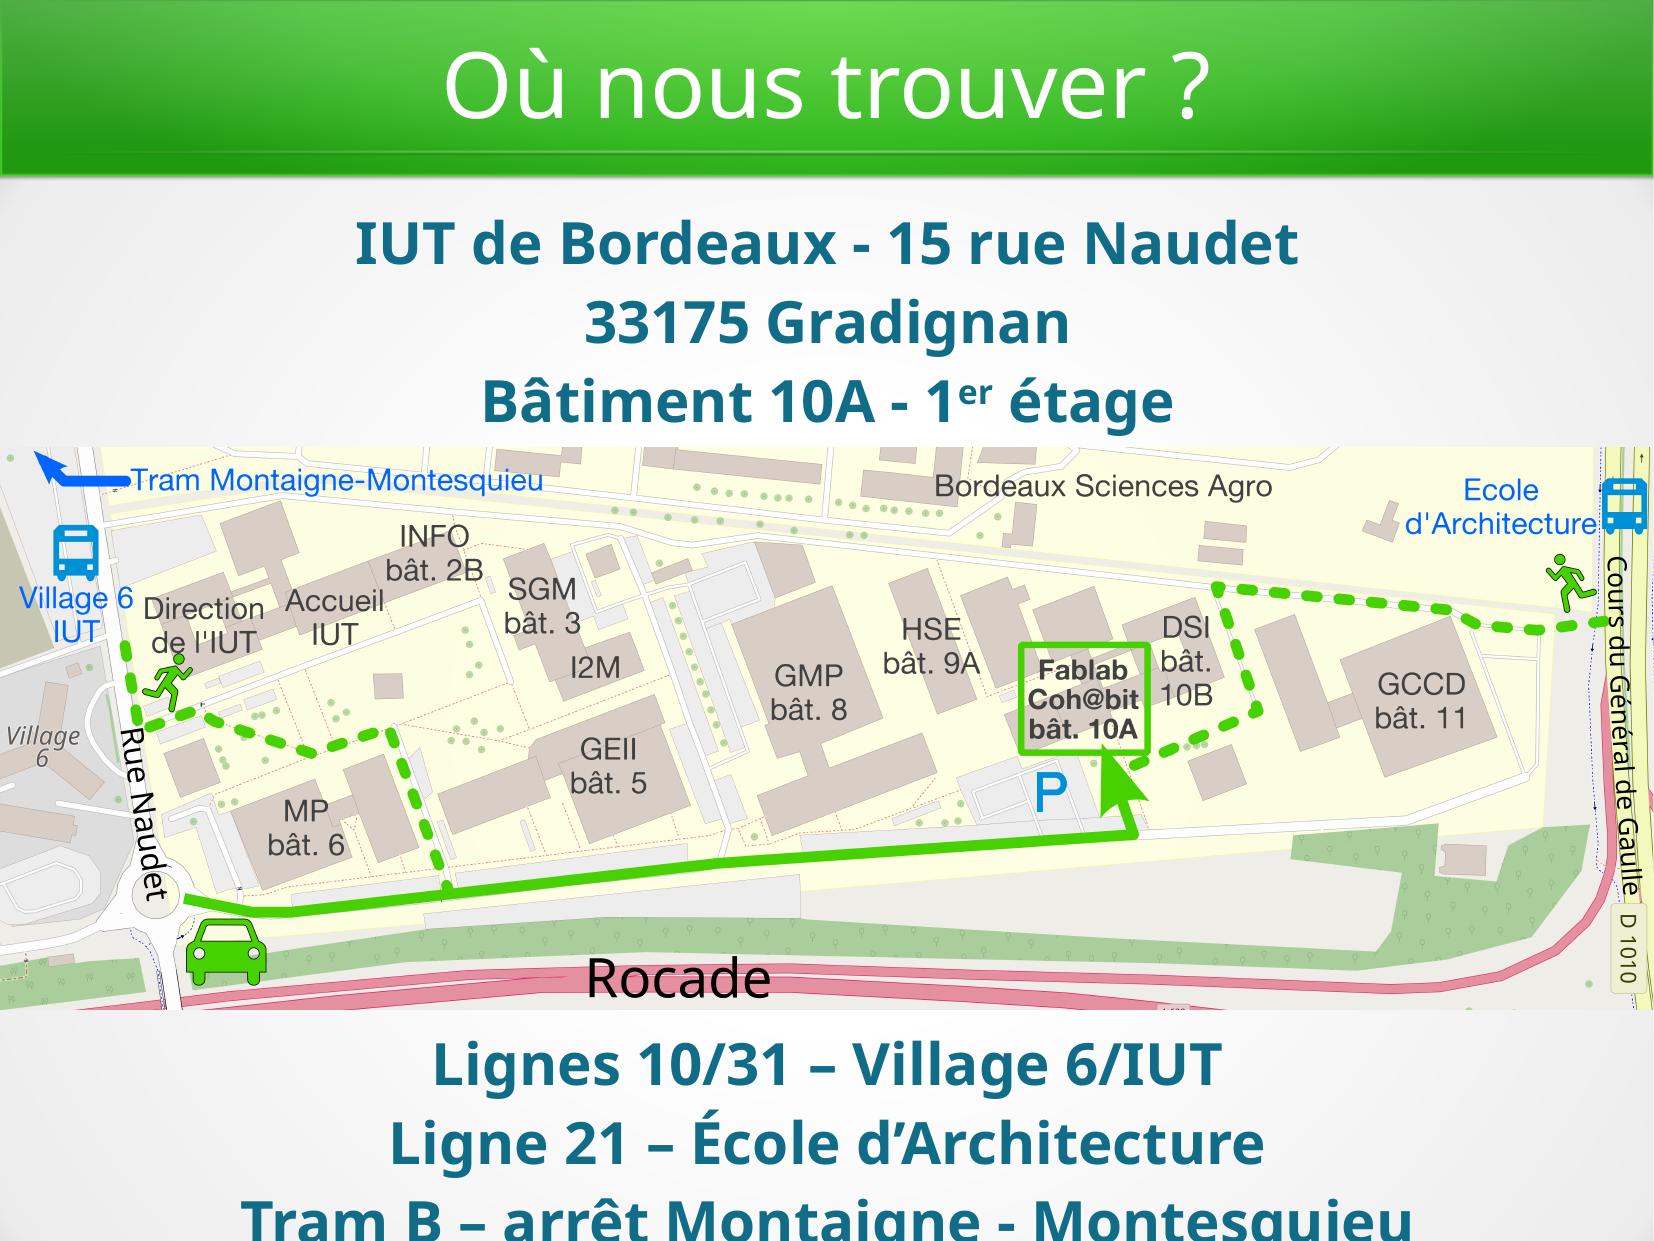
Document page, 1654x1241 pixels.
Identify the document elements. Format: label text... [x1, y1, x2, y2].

title Où nous trouver ? [82, 11, 1571, 154]
text_box Lignes 10/31 – Village 6/IUT Ligne 21 – École d’Architecture Tram B – arrêt Montaigne - Montesquieu [195, 1015, 1460, 1240]
text_box IUT de Bordeaux - 15 rue Naudet 33175 Gradignan Bâtiment 10A - 1er étage [272, 194, 1383, 447]
picture [0, 0, 1654, 1241]
